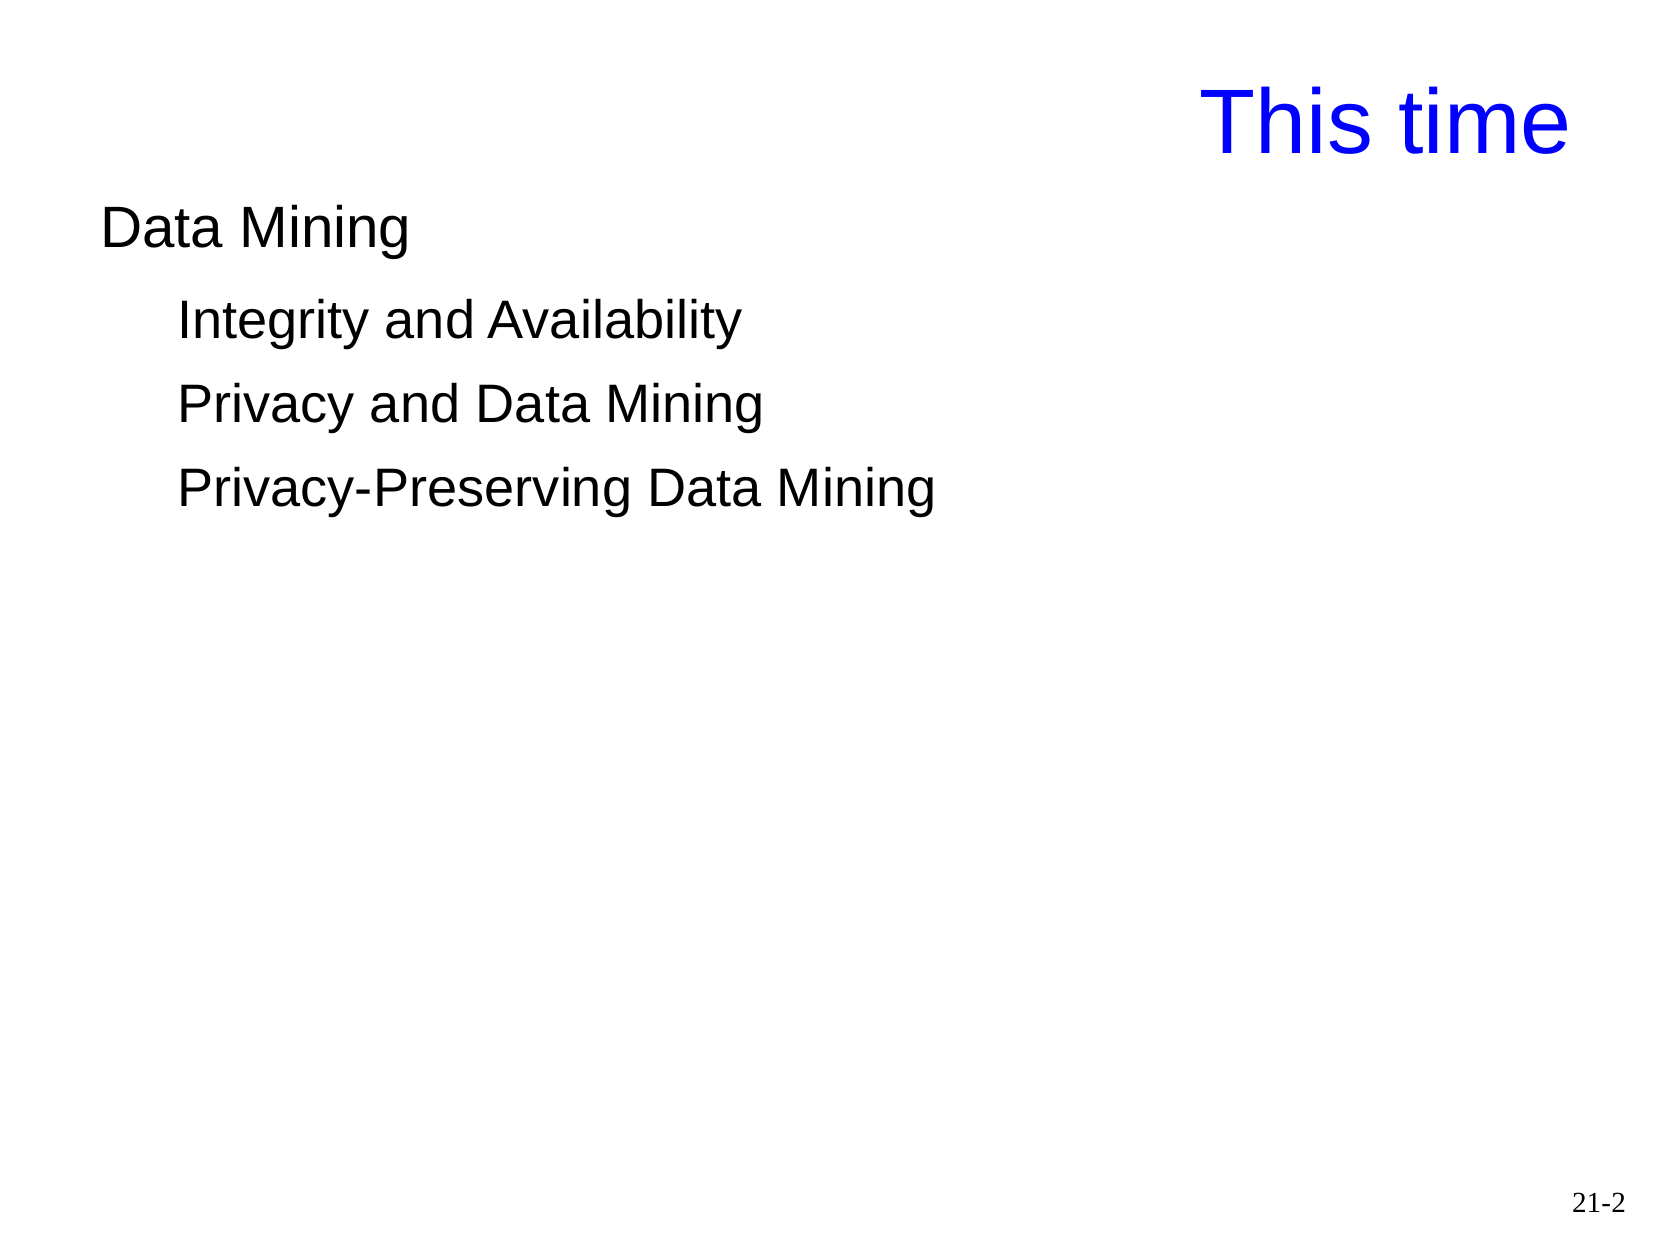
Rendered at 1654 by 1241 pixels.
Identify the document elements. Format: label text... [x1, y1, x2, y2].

list Data Mining Integrity and Availability Privacy and Data Mining Privacy-Preserving Data Mining [82, 194, 1571, 982]
title This time [84, 18, 1573, 226]
